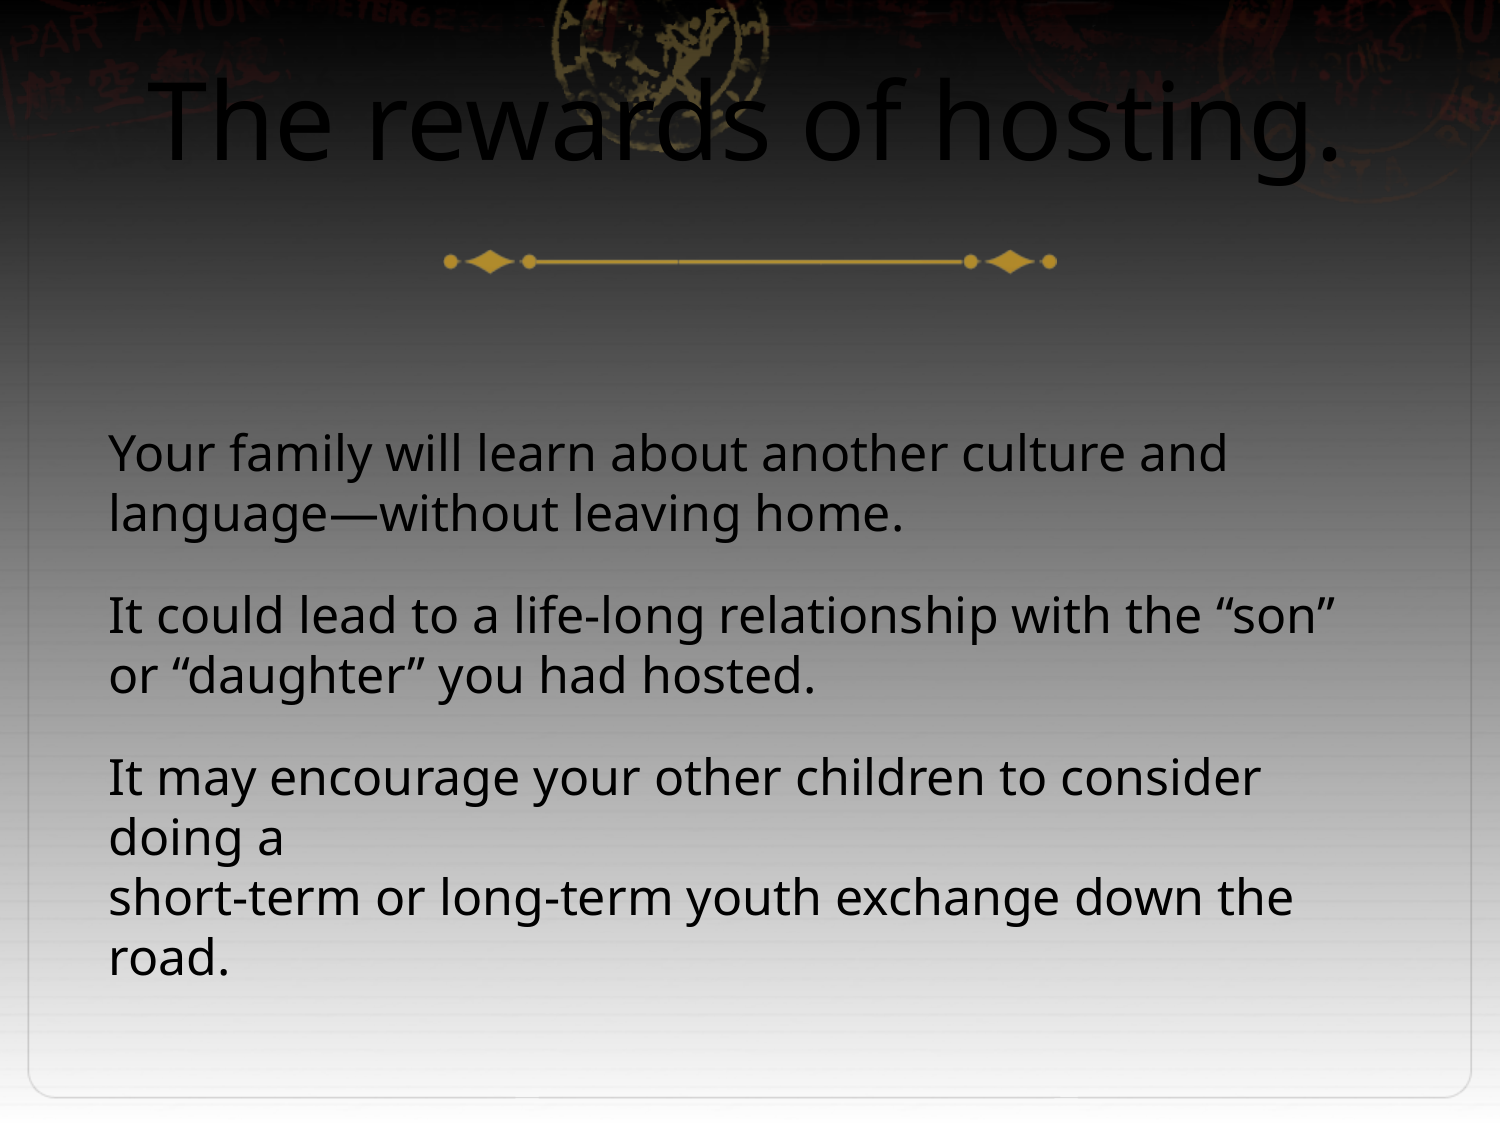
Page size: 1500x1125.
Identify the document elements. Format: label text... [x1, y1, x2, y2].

title The rewards of hosting. [71, 45, 1422, 233]
picture [0, 0, 1500, 1125]
list Your family will learn about another culture and language—without leaving home. It could lead to a life-long relationship with the “son” or “daughter” you had hosted. It may encourage your other children to consider doing a short-term or long-term youth exchange down the road. [93, 312, 1407, 988]
